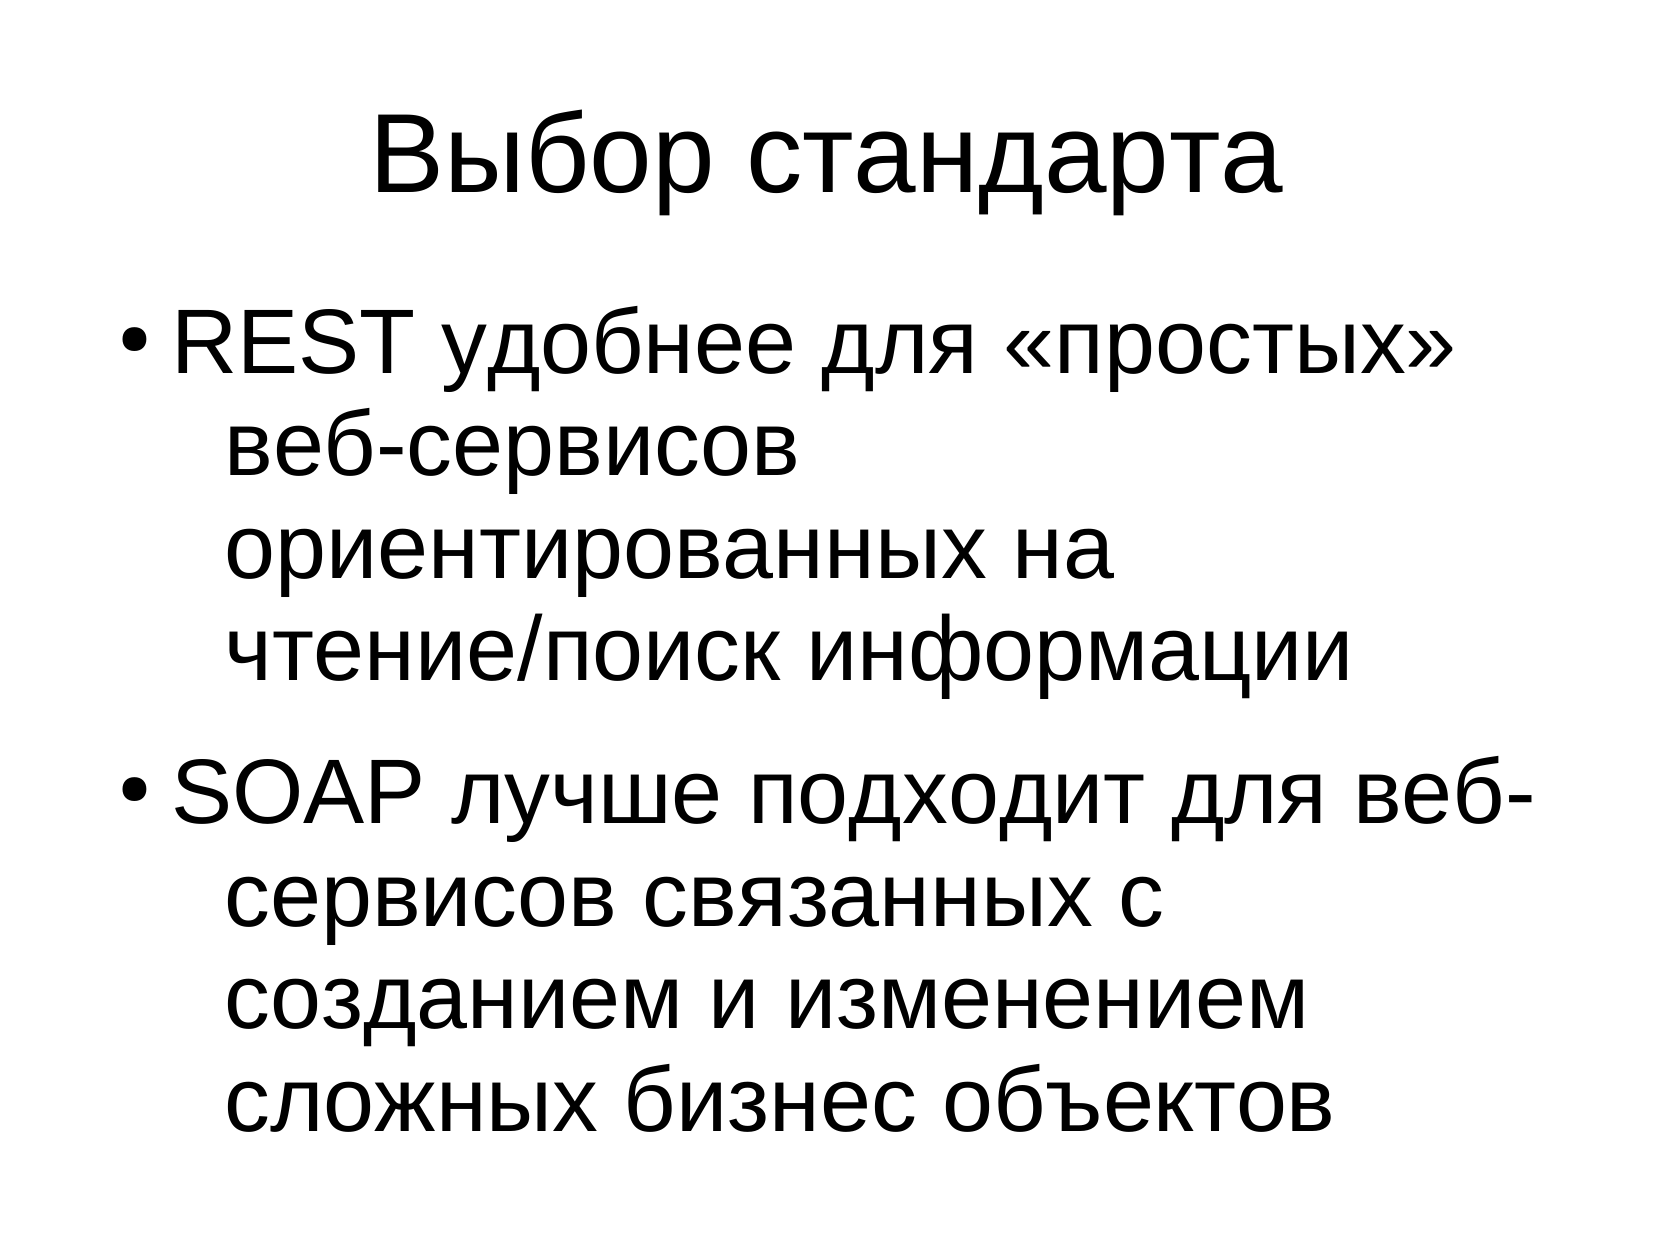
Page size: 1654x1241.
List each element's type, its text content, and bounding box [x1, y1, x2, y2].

list REST удобнее для «простых» веб-сервисов ориентированных на чтение/поиск информации SOAP лучше подходит для веб-сервисов связанных с созданием и изменением сложных бизнес объектов [82, 290, 1571, 1109]
title Выбор стандарта [82, 49, 1571, 257]
